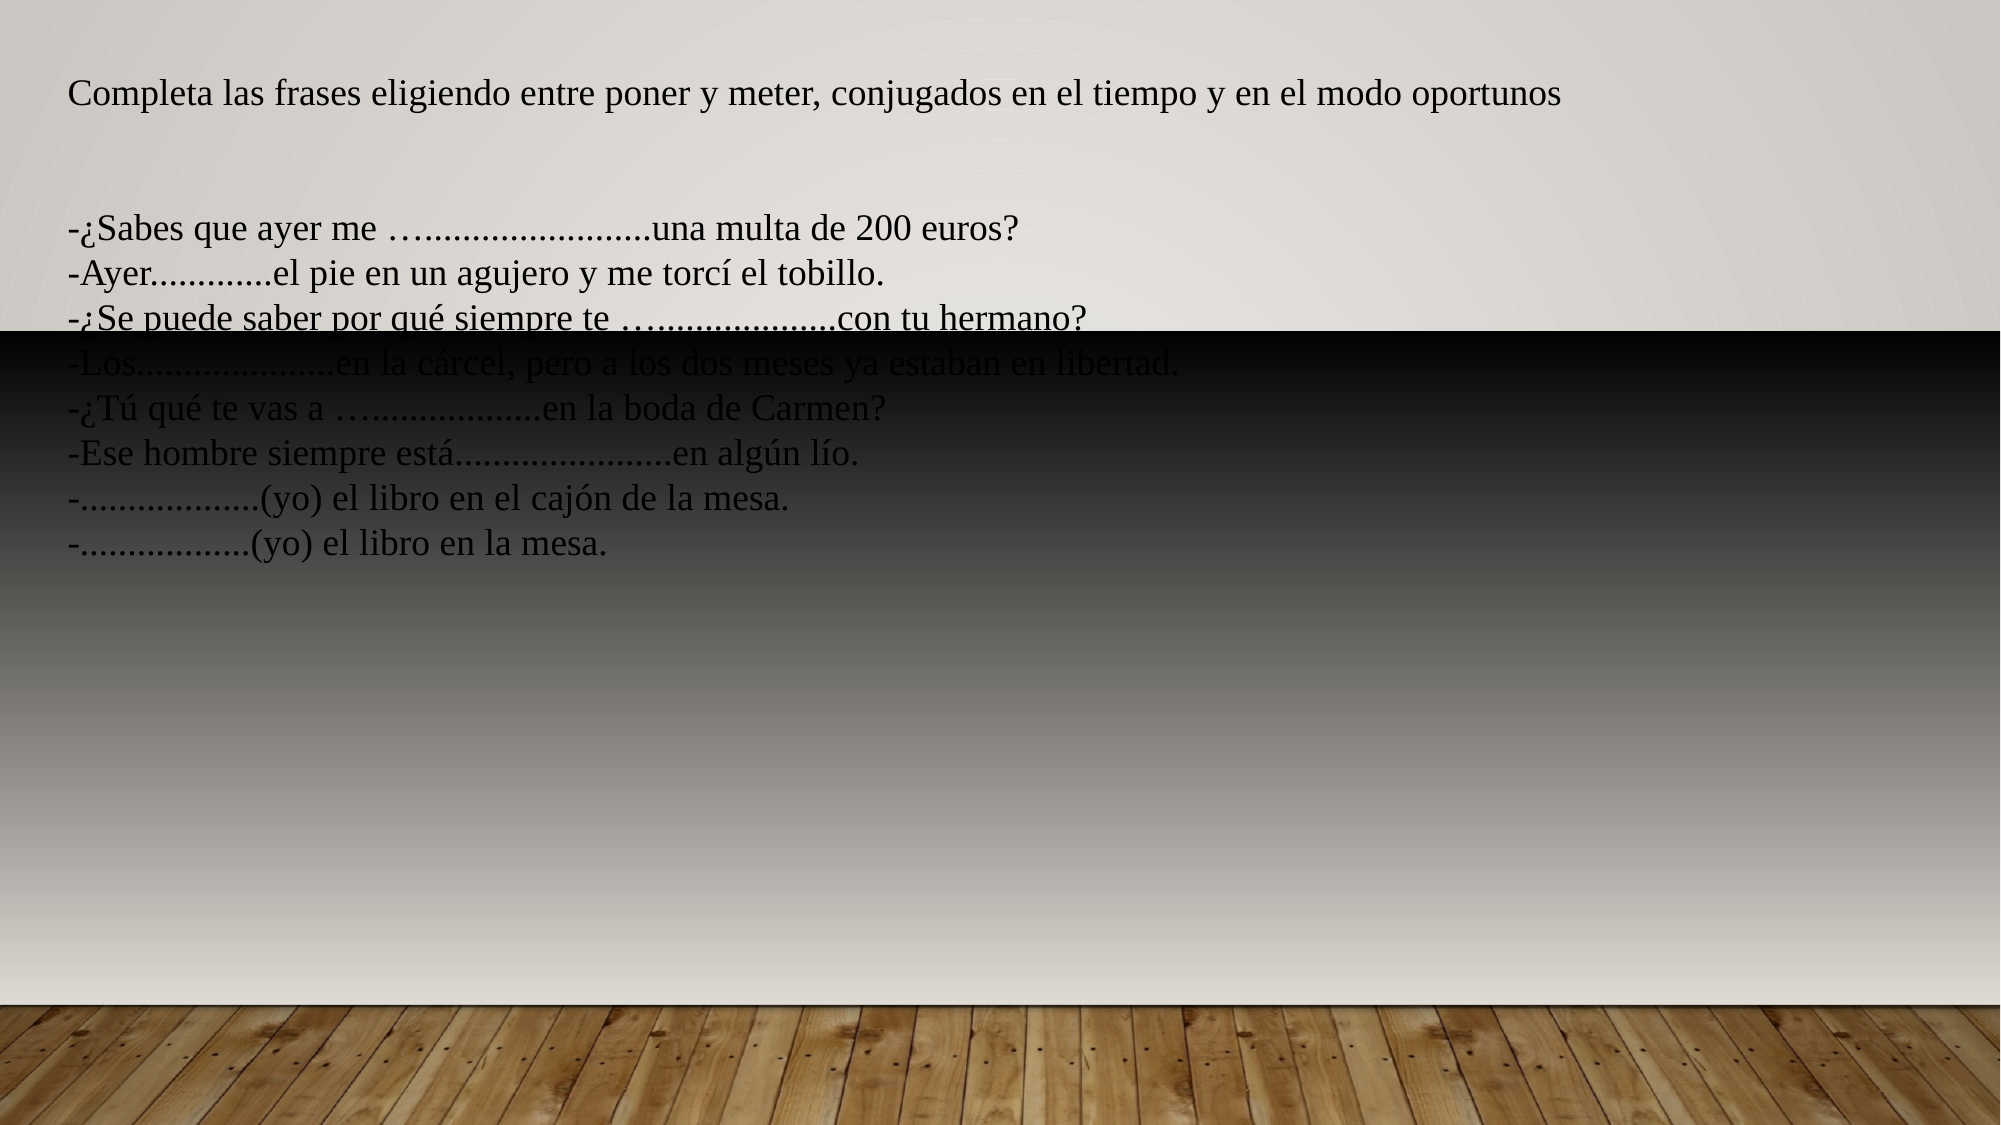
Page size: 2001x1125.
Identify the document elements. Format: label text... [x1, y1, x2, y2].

text_box Completa las frases eligiendo entre poner y meter, conjugados en el tiempo y en el modo oportunos -¿Sabes que ayer me …........................una multa de 200 euros? -Ayer.............el pie en un agujero y me torcí el tobillo. -¿Se puede saber por qué siempre te …...................con tu hermano? -Los.....................en la cárcel, pero a los dos meses ya estaban en libertad. -¿Tú qué te vas a …..................en la boda de Carmen? -Ese hombre siempre está.......................en algún lío. -...................(yo) el libro en el cajón de la mesa. -..................(yo) el libro en la mesa. [52, 60, 1862, 576]
